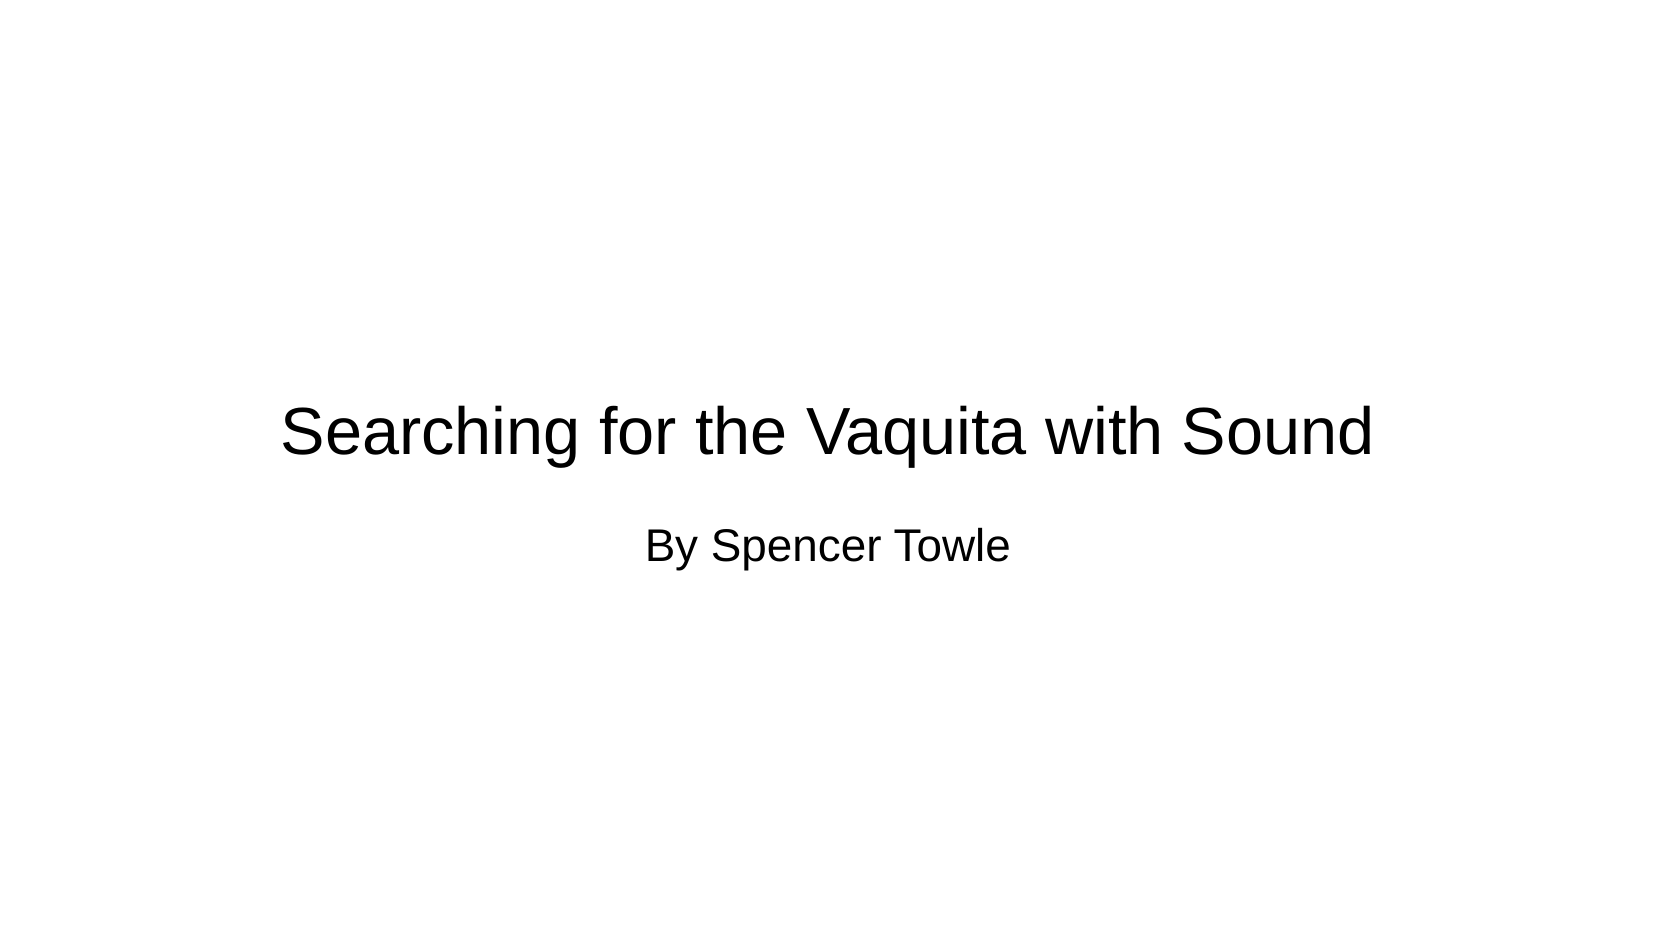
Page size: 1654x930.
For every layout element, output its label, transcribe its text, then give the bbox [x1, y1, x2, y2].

subtitle Searching for the Vaquita with Sound By Spencer Towle [84, 122, 1572, 843]
